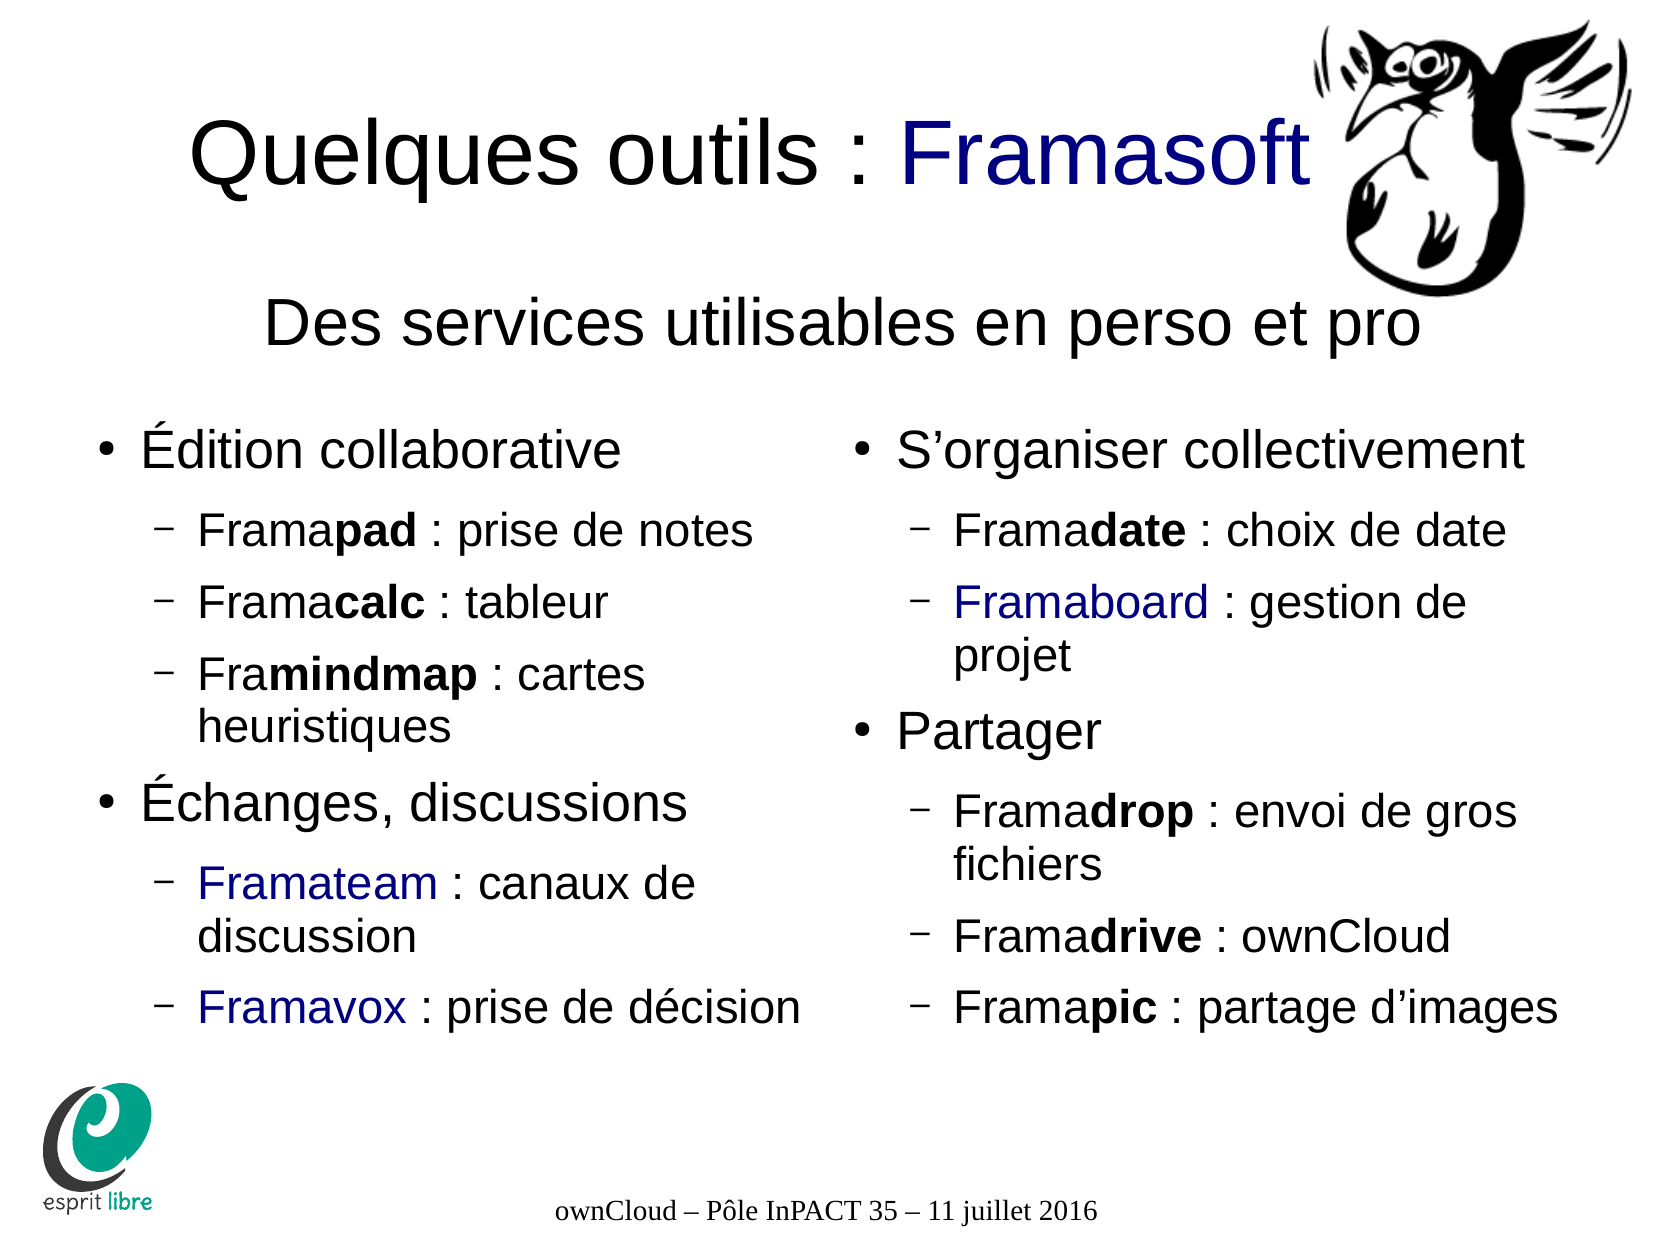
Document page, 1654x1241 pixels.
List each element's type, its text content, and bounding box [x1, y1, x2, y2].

title Quelques outils : Framasoft [5, 49, 1275, 257]
list Édition collaborative Framapad : prise de notes Framacalc : tableur Framindmap : cartes heuristiques Échanges, discussions Framateam : canaux de discussion Framavox : prise de décision [82, 419, 838, 1039]
text_box Des services utilisables en perso et pro [192, 284, 1458, 375]
picture [1275, 0, 1654, 331]
list S’organiser collectivement Framadate : choix de date Framaboard : gestion de projet Partager Framadrop : envoi de gros fichiers Framadrive : ownCloud Framapic : partage d’images [838, 419, 1583, 1040]
